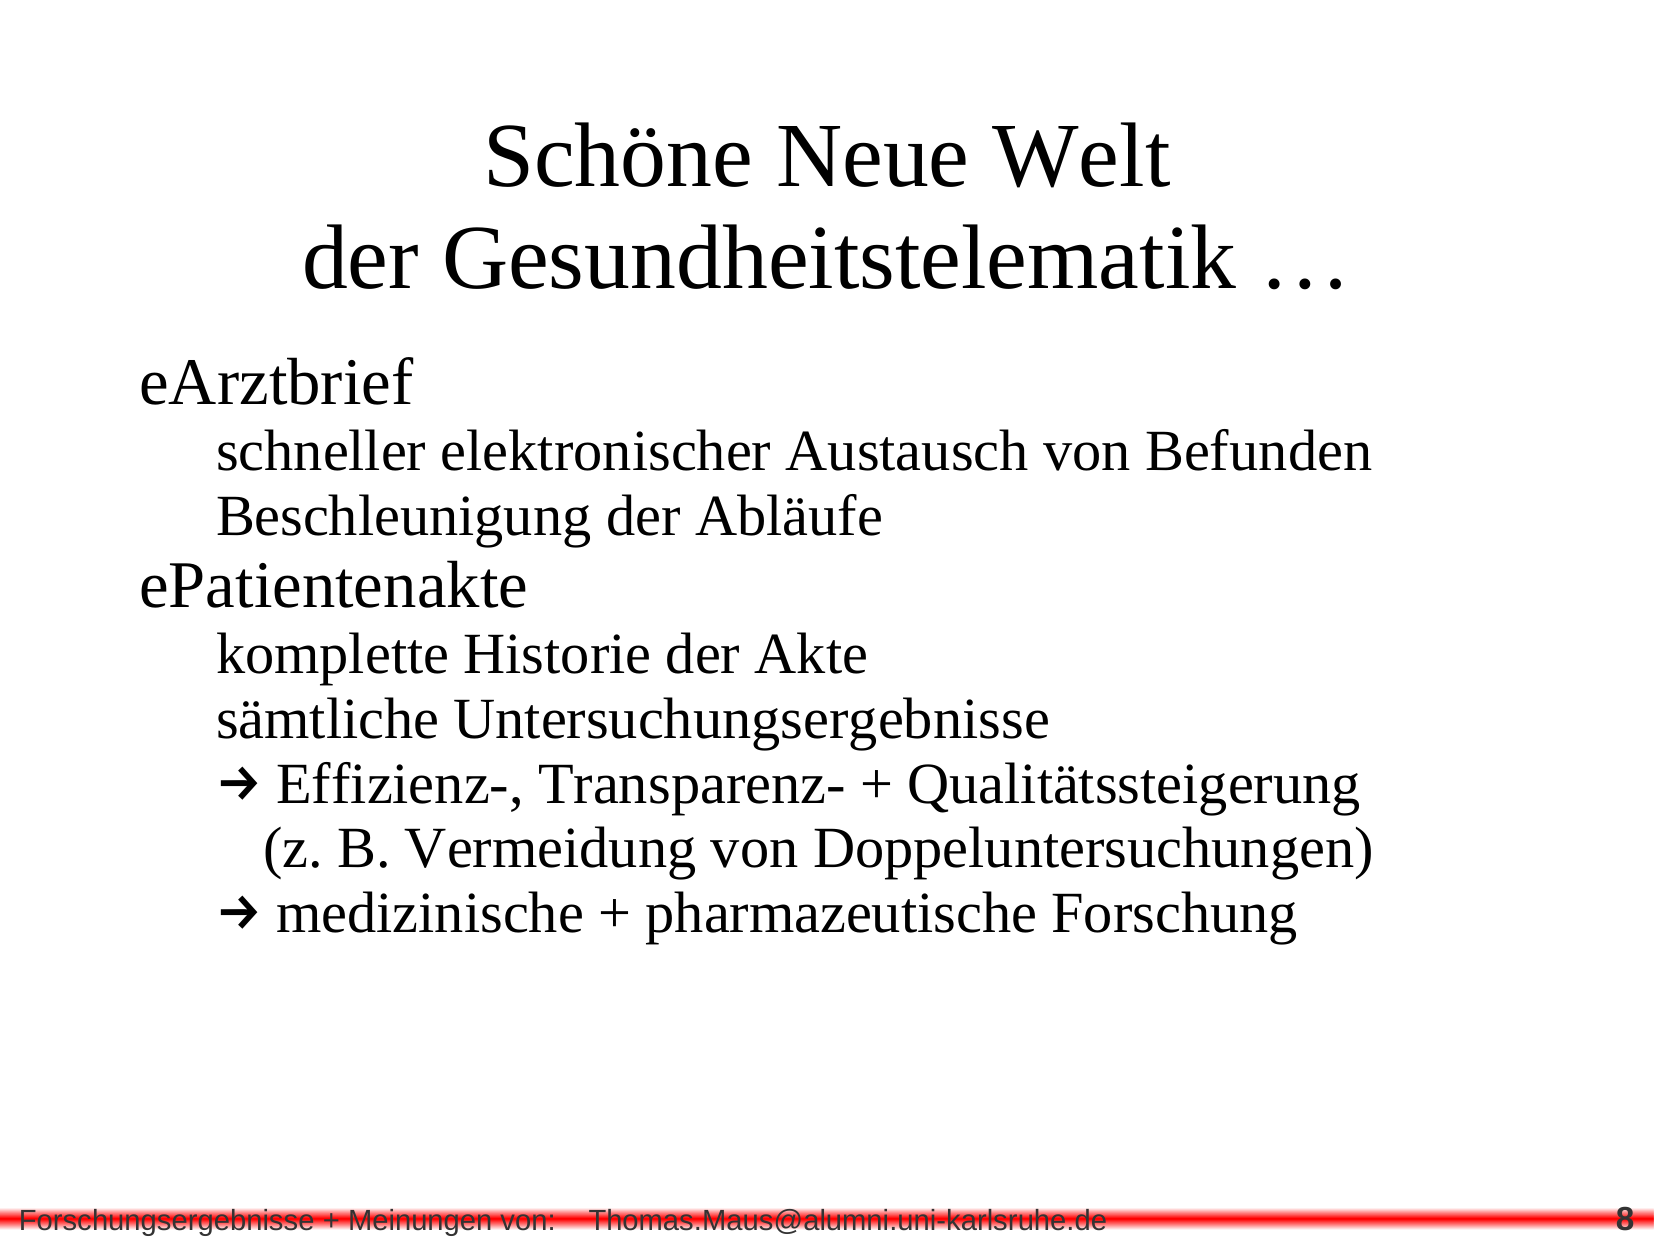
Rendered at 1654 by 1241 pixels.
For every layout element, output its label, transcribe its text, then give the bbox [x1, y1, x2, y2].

list eArztbrief schneller elektronischer Austausch von Befunden Beschleunigung der Abläufe ePatientenakte komplette Historie der Akte sämtliche Untersuchungsergebnisse → Effizienz-, Transparenz- + Qualitätssteigerung (z. B. Vermeidung von Doppeluntersuchungen) → medizinische + pharmazeutische Forschung [121, 344, 1534, 1127]
title Schöne Neue Welt der Gesundheitstelematik … [121, 95, 1534, 318]
